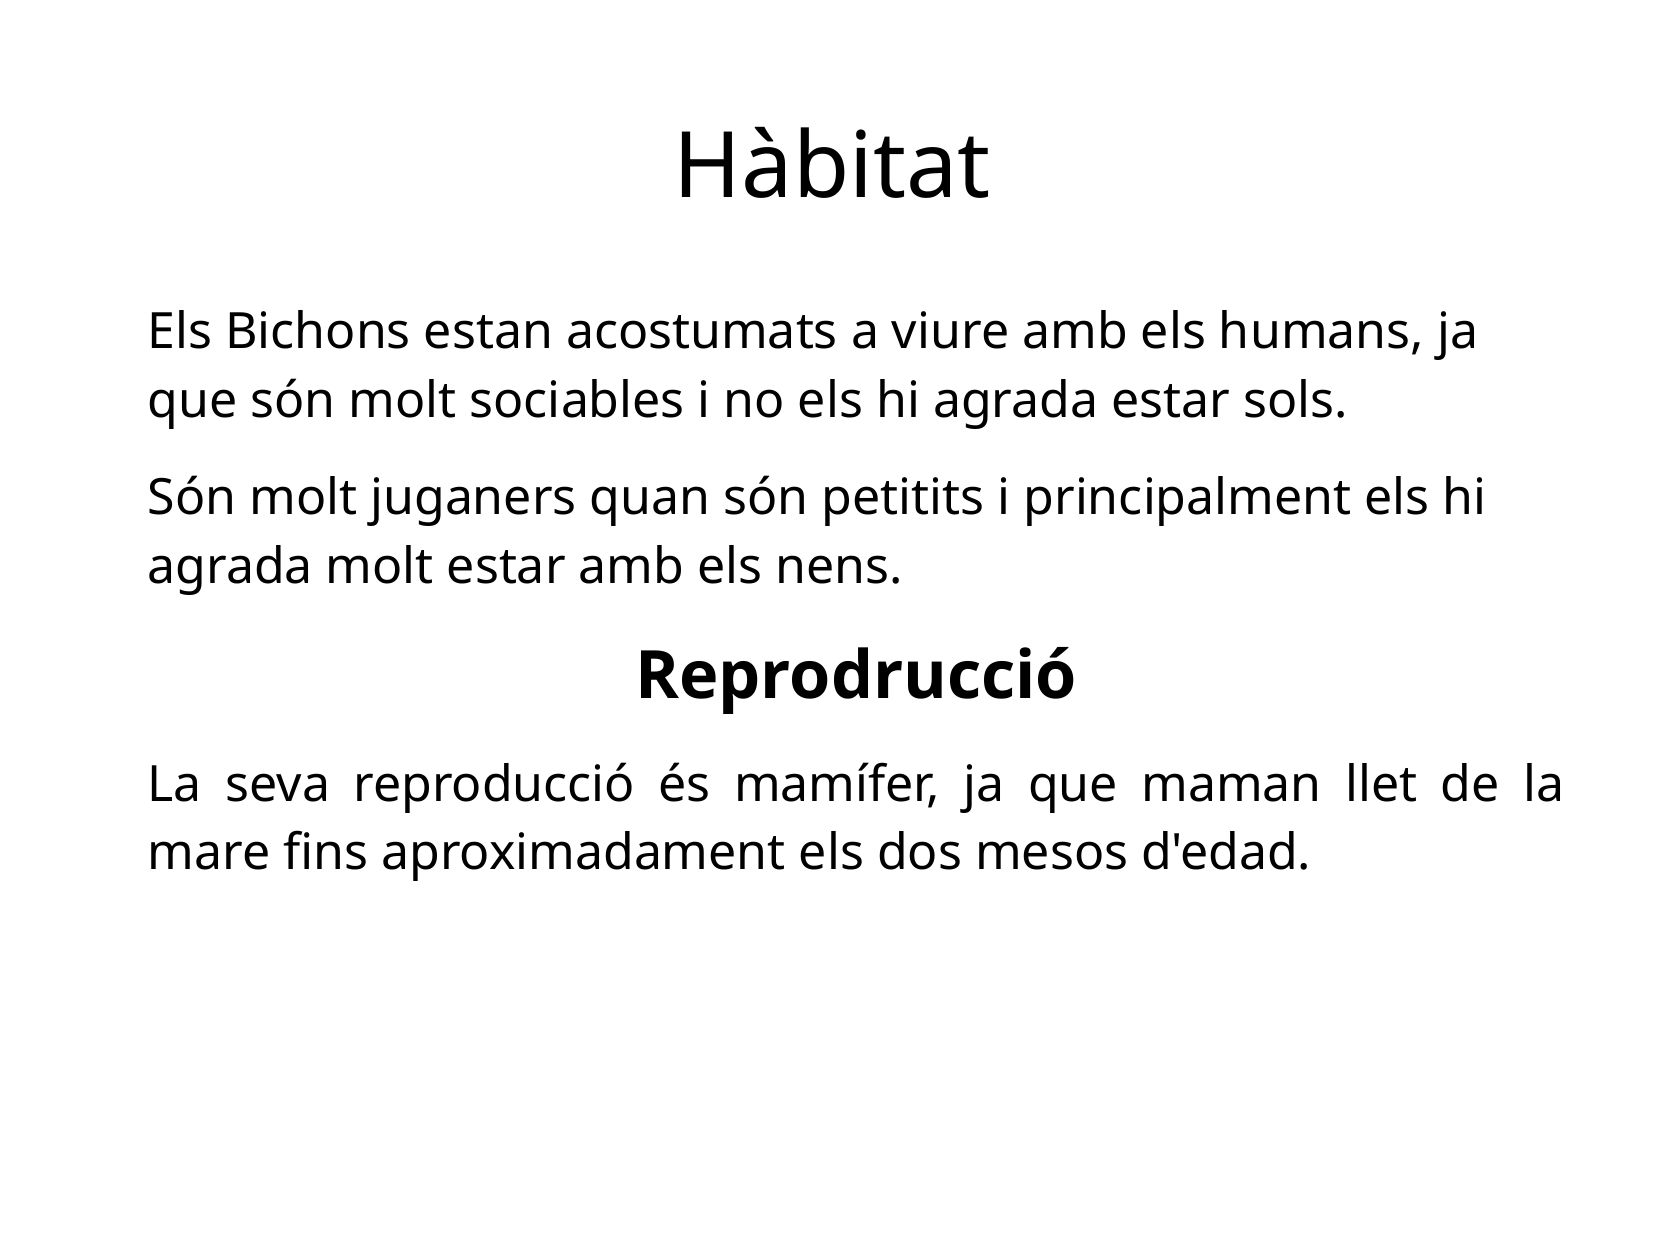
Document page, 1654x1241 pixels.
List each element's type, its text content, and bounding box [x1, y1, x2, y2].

list Els Bichons estan acostumats a viure amb els humans, ja que són molt sociables i no els hi agrada estar sols. Són molt juganers quan són petitits i principalment els hi agrada molt estar amb els nens. Reprodrucció La seva reproducció és mamífer, ja que maman llet de la mare fins aproximadament els dos mesos d'edad. [76, 295, 1565, 1114]
title Hàbitat [88, 58, 1577, 266]
